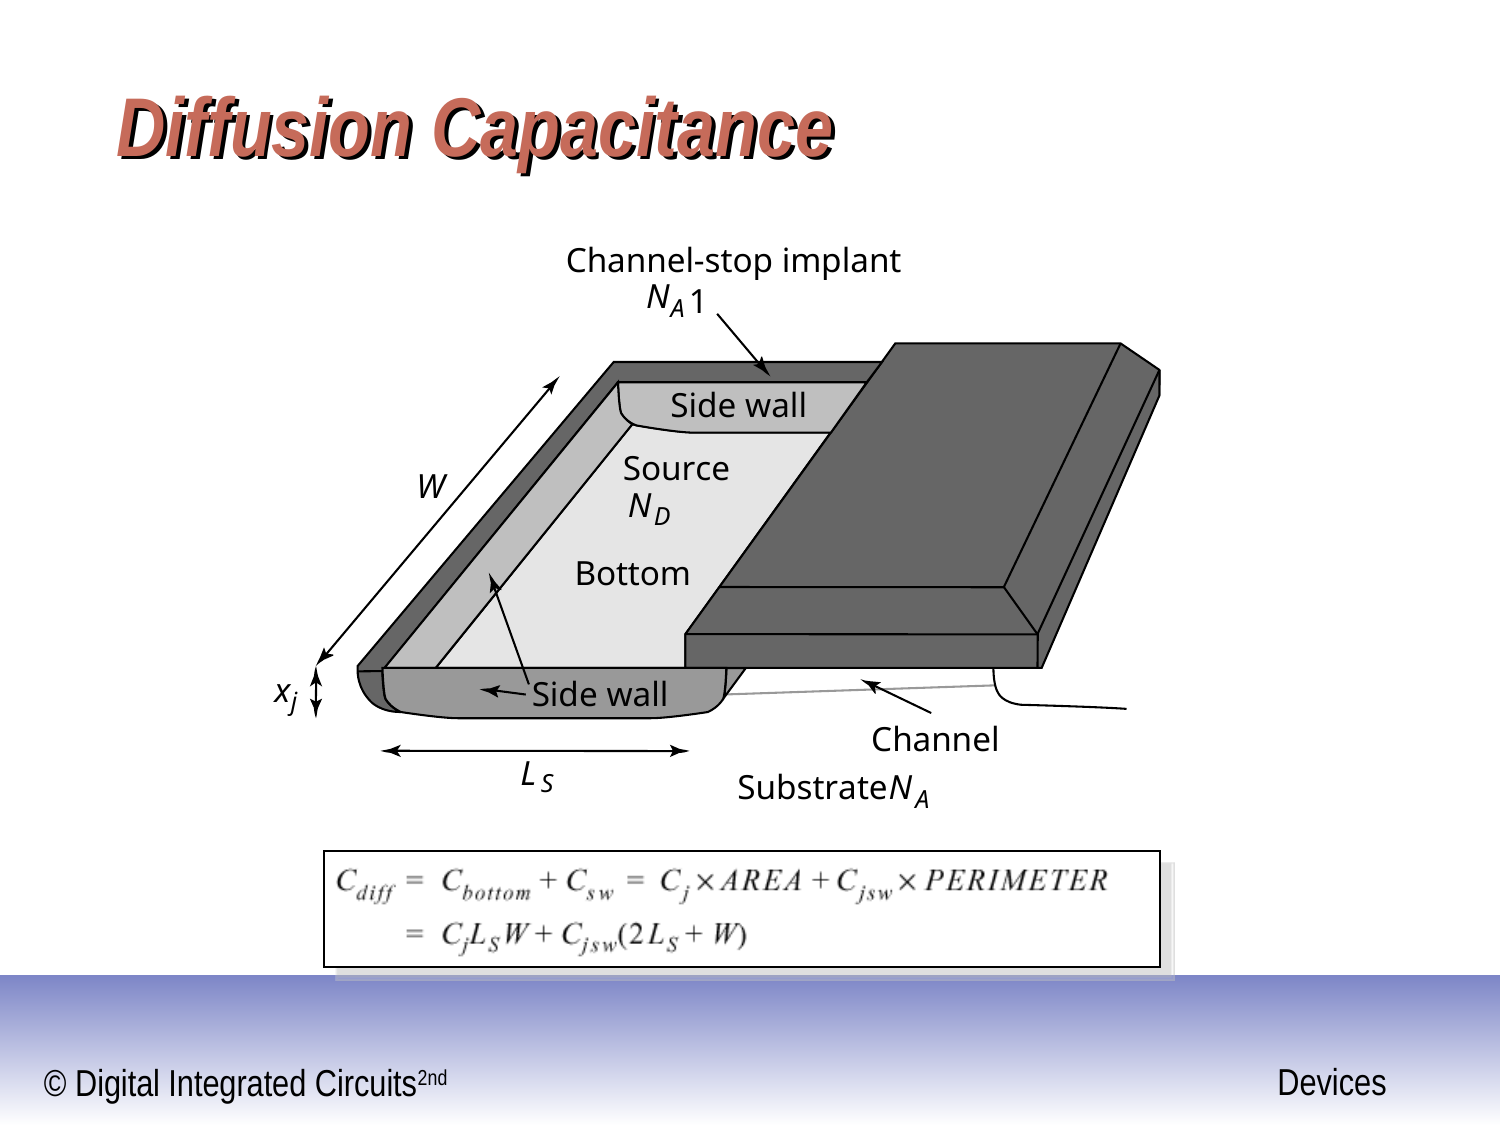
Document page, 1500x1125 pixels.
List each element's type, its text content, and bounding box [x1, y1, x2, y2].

text_box x [274, 668, 291, 700]
title Diffusion Capacitance [101, 62, 1377, 180]
text_box 1 [688, 280, 709, 321]
text_box [309, 698, 323, 719]
picture [324, 851, 1160, 966]
text_box A [670, 292, 685, 323]
text_box D [657, 509, 667, 523]
text_box N [576, 275, 670, 316]
text_box j [290, 685, 298, 716]
text_box [309, 647, 334, 687]
text_box Source [622, 447, 731, 488]
text_box Channel [871, 718, 1000, 759]
text_box W [416, 465, 446, 506]
text_box Side wall [531, 672, 669, 713]
text_box [860, 679, 882, 694]
text_box [380, 744, 401, 758]
text_box Channel-stop implant [565, 238, 903, 279]
text_box x [274, 686, 290, 709]
text_box Bottom [574, 552, 692, 593]
text_box [357, 343, 1119, 719]
text_box N [627, 483, 652, 524]
text_box Substrate [737, 766, 888, 807]
text_box Side wall [670, 384, 808, 425]
text_box [542, 376, 560, 395]
text_box S [540, 767, 554, 798]
text_box [1006, 344, 1159, 630]
text_box D [654, 500, 671, 531]
text_box L [520, 751, 537, 792]
text_box N [888, 766, 913, 807]
text_box A [915, 783, 930, 814]
text_box [669, 744, 690, 758]
text_box [1039, 374, 1160, 668]
